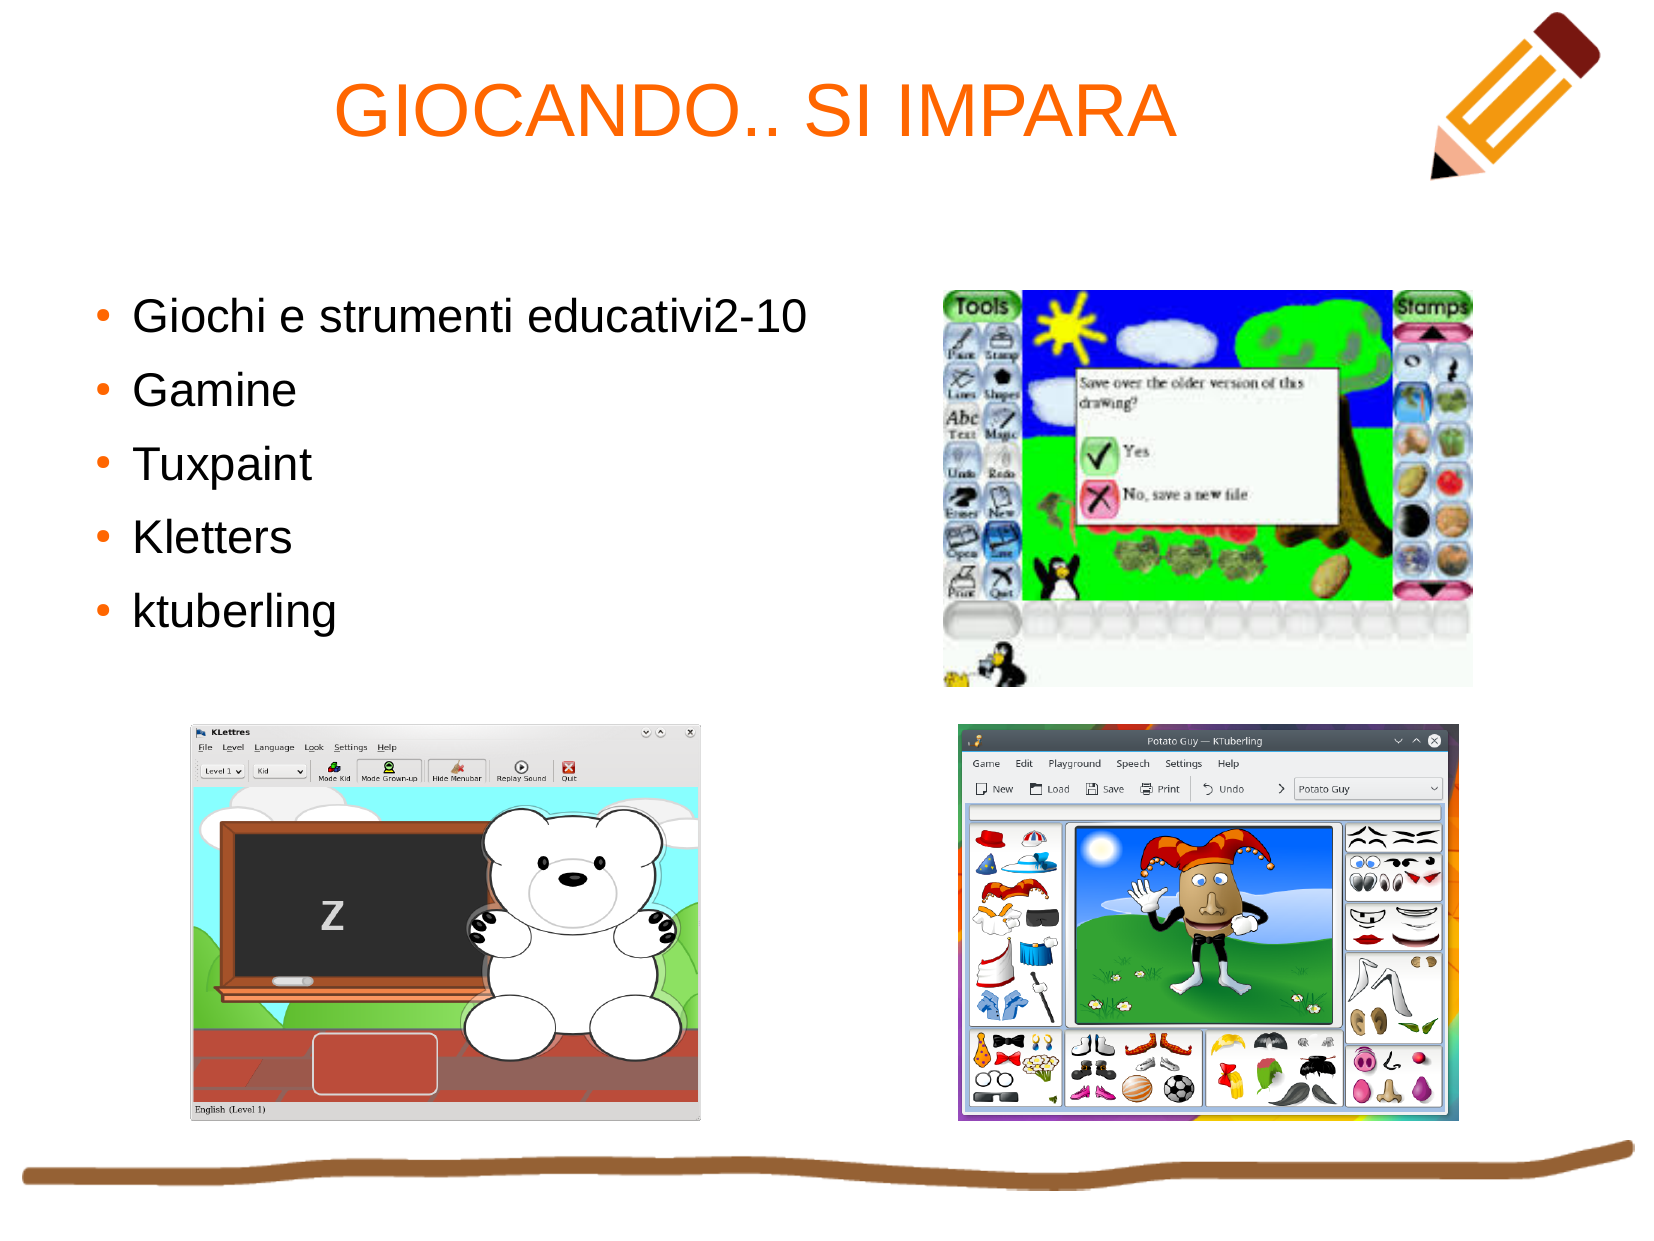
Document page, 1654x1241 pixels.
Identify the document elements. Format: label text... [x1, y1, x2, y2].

picture [190, 724, 701, 1121]
picture [1430, 12, 1601, 181]
title GIOCANDO.. SI IMPARA [82, 49, 1430, 172]
picture [943, 290, 1473, 687]
picture [958, 724, 1459, 1121]
picture [22, 1140, 1635, 1191]
list Giochi e strumenti educativi2-10 Gamine Tuxpaint Kletters ktuberling [82, 290, 809, 687]
